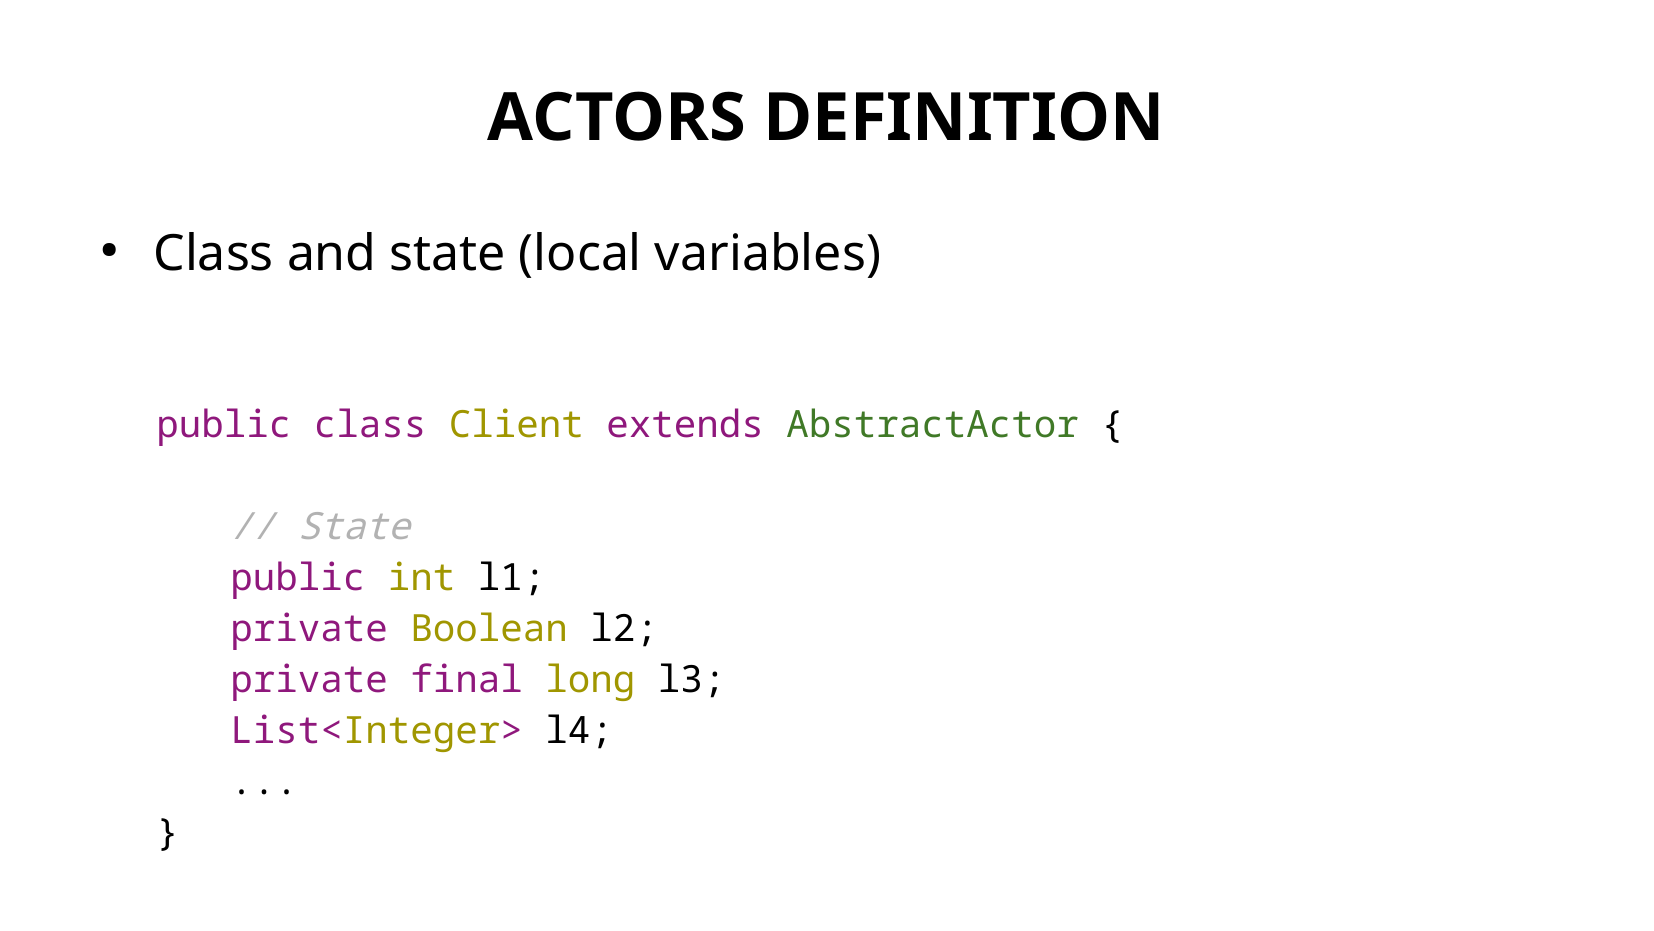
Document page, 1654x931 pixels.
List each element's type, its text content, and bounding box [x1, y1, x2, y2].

list Class and state (local variables) [82, 217, 1571, 757]
title ACTORS DEFINITION [82, 36, 1571, 193]
text_box public class Client extends AbstractActor { // State public int l1; private Boolean l2; private final long l3; List<Integer> l4; ... } [141, 389, 1512, 782]
